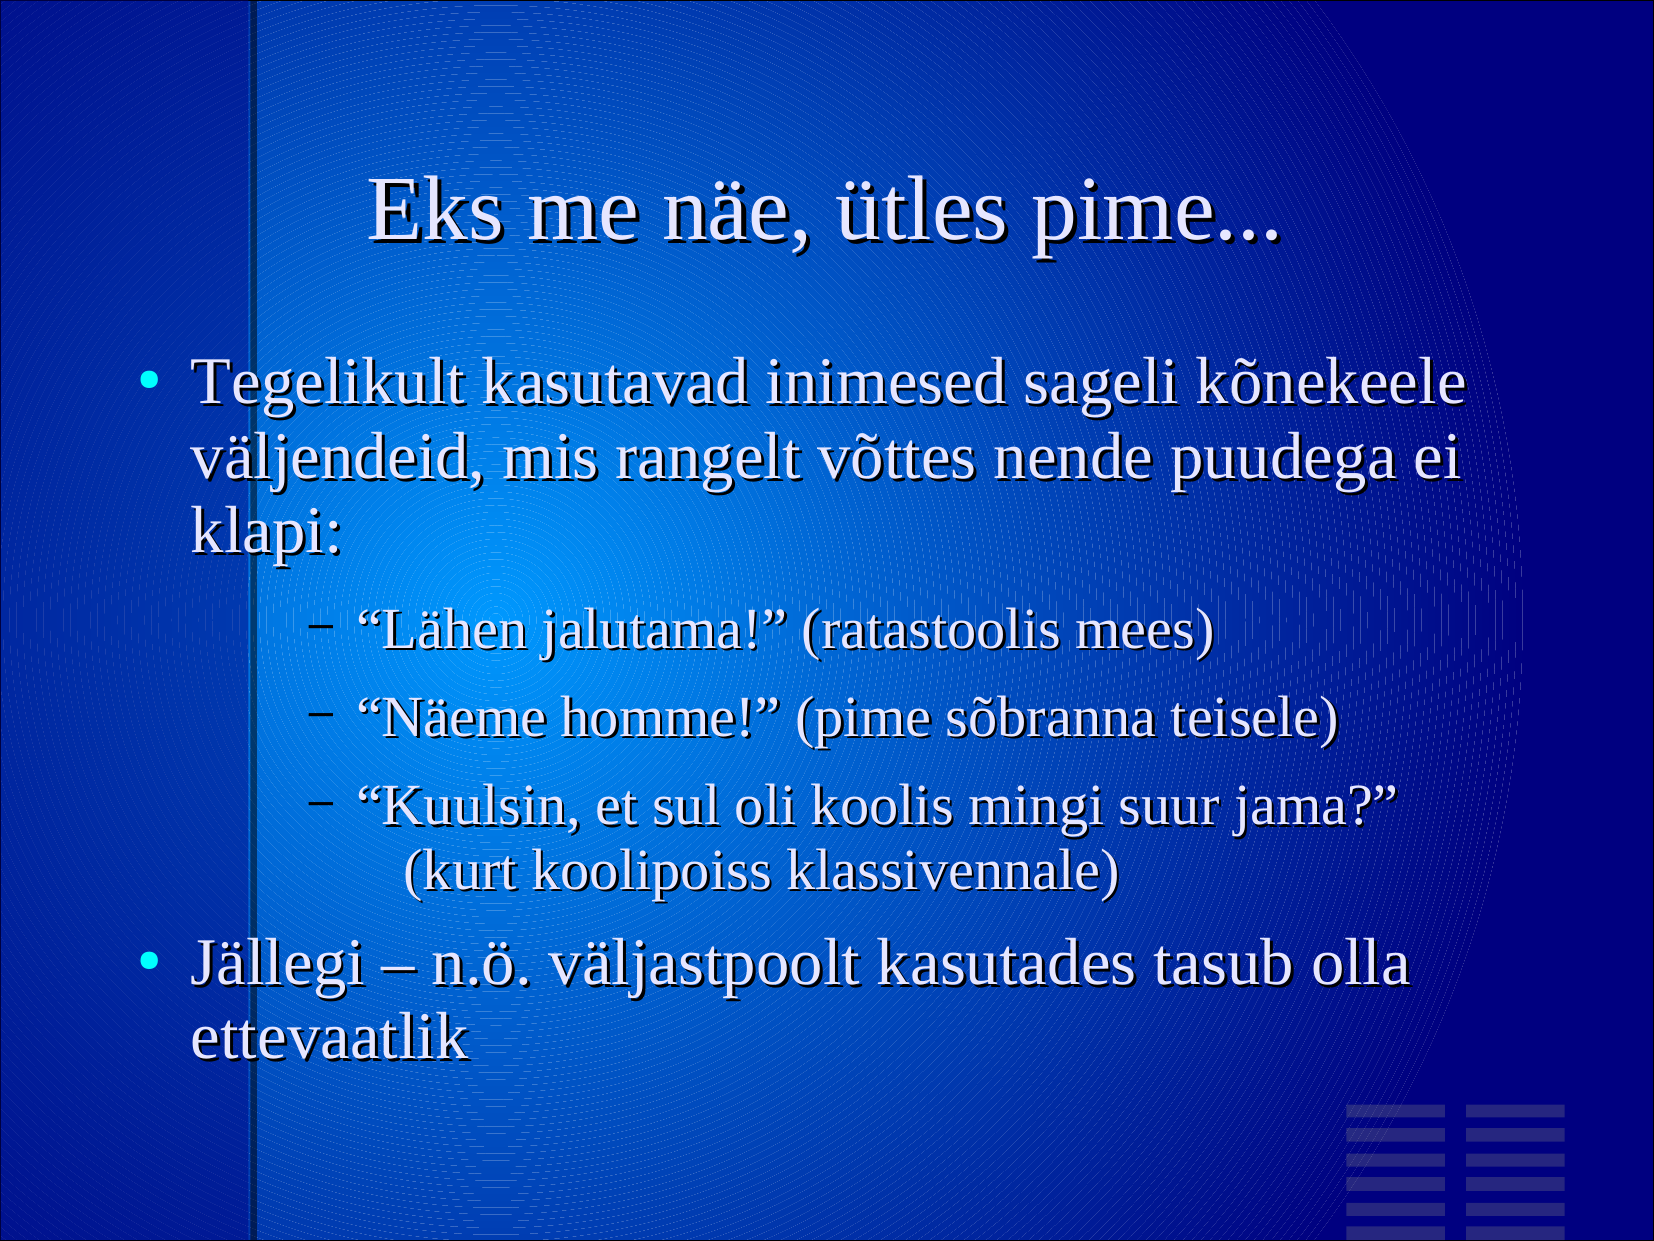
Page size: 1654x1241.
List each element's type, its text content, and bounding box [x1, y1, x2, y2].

title Eks me näe, ütles pime... [119, 112, 1533, 305]
list Tegelikult kasutavad inimesed sageli kõnekeele väljendeid, mis rangelt võttes nende puudega ei klapi: “Lähen jalutama!” (ratastoolis mees) “Näeme homme!” (pime sõbranna teisele) “Kuulsin, et sul oli koolis mingi suur jama?” (kurt koolipoiss klassivennale) Jällegi – n.ö. väljastpoolt kasutades tasub olla ettevaatlik [119, 344, 1533, 1149]
